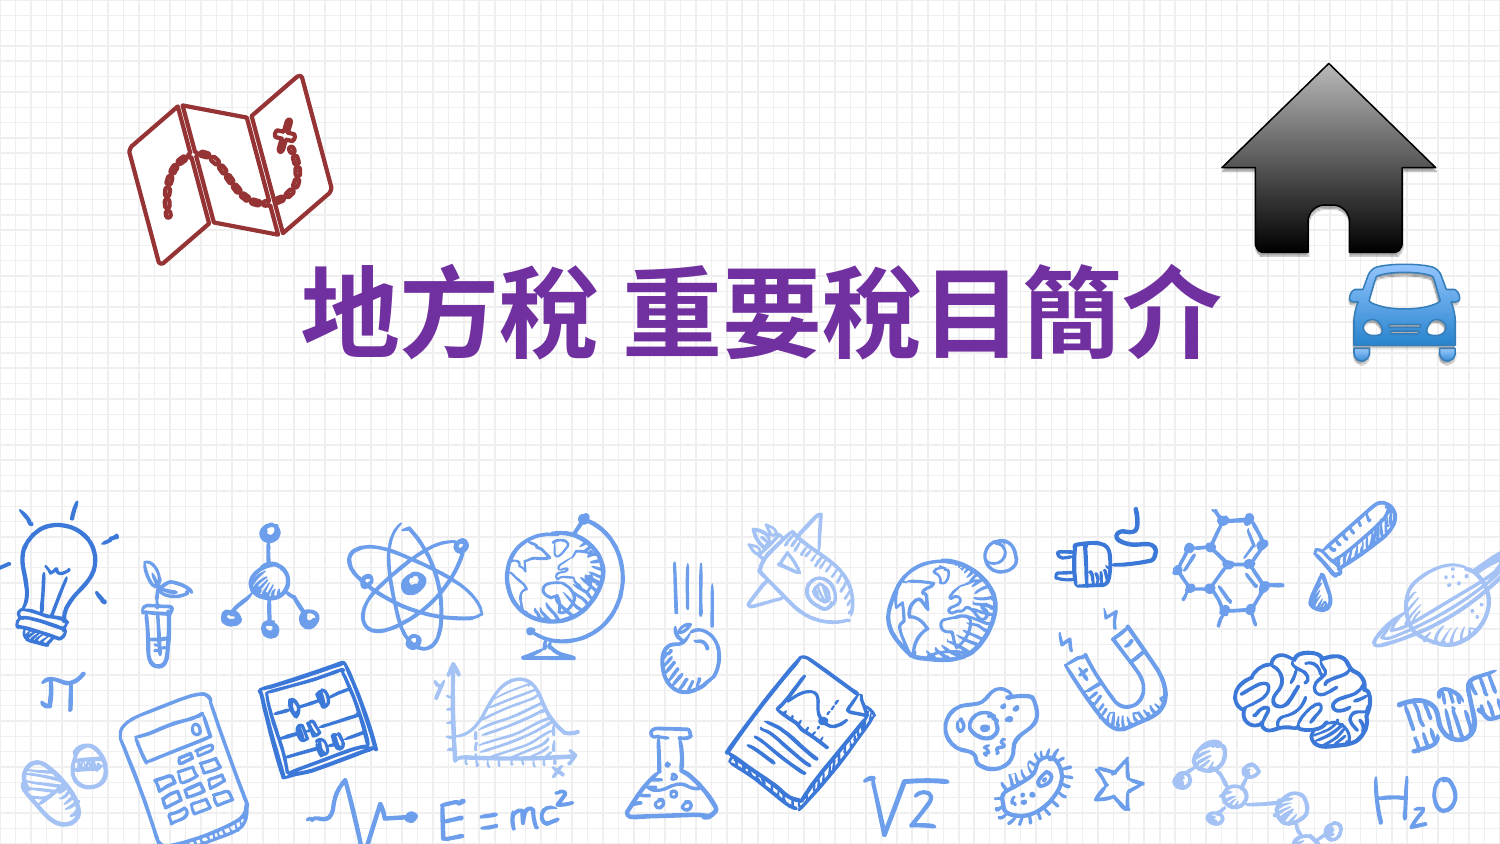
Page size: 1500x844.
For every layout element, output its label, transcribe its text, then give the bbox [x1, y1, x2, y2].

title 地方稅 重要稅目簡介 [179, 215, 1344, 406]
text_box [251, 76, 332, 234]
text_box [182, 105, 279, 235]
text_box [1349, 264, 1460, 346]
text_box [1354, 348, 1370, 362]
text_box [1221, 63, 1436, 253]
text_box [1439, 348, 1456, 362]
text_box [129, 106, 210, 264]
